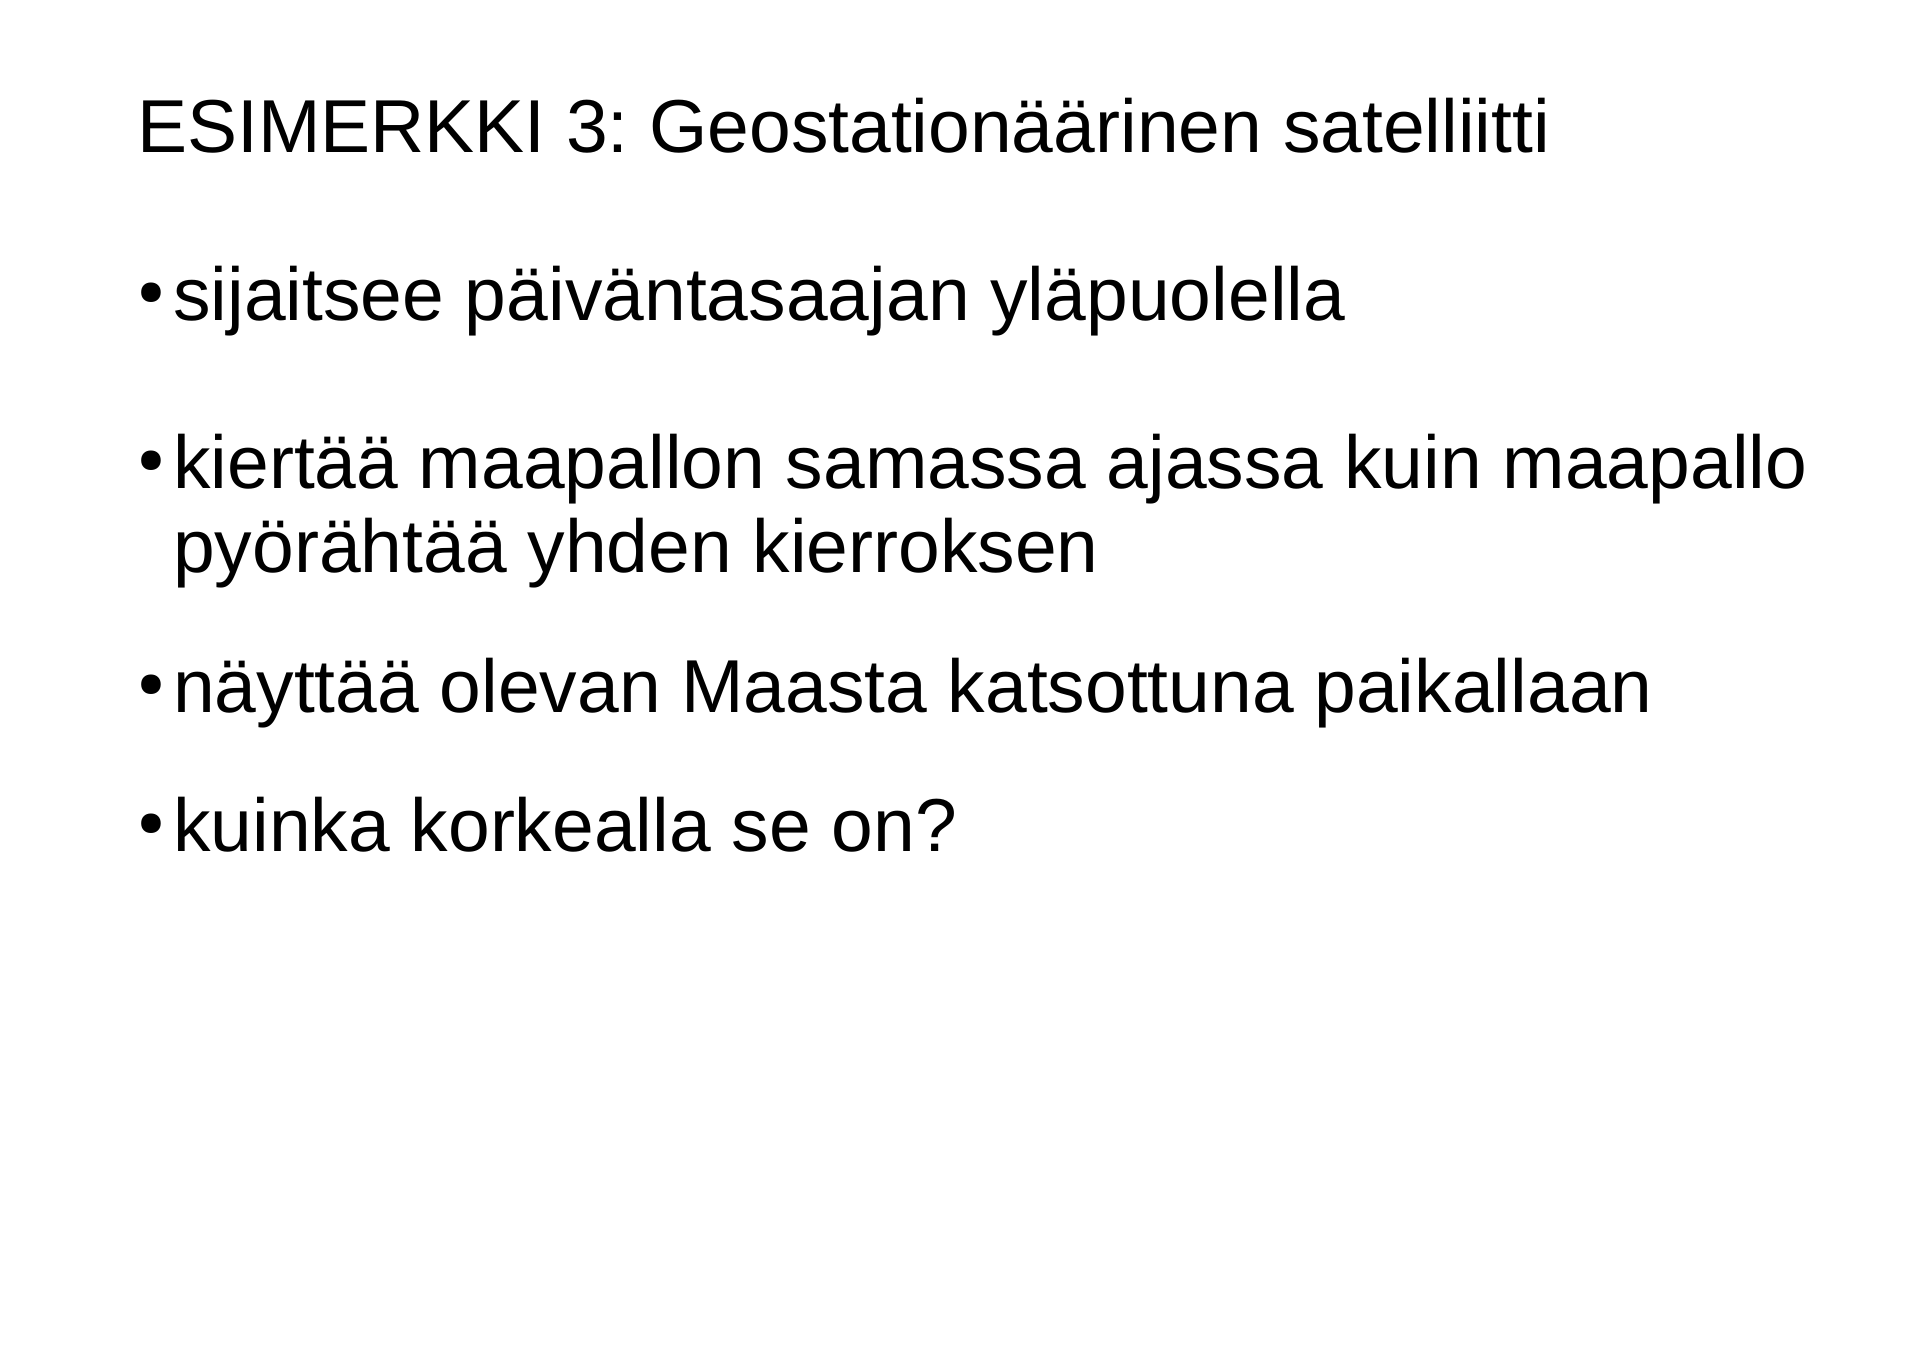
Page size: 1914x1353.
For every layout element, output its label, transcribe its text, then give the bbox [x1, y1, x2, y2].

text_box ESIMERKKI 3: Geostationäärinen satelliitti sijaitsee päiväntasaajan yläpuolella kiertää maapallon samassa ajassa kuin maapallo pyörähtää yhden kierroksen näyttää olevan Maasta katsottuna paikallaan kuinka korkealla se on? [122, 77, 1852, 1040]
